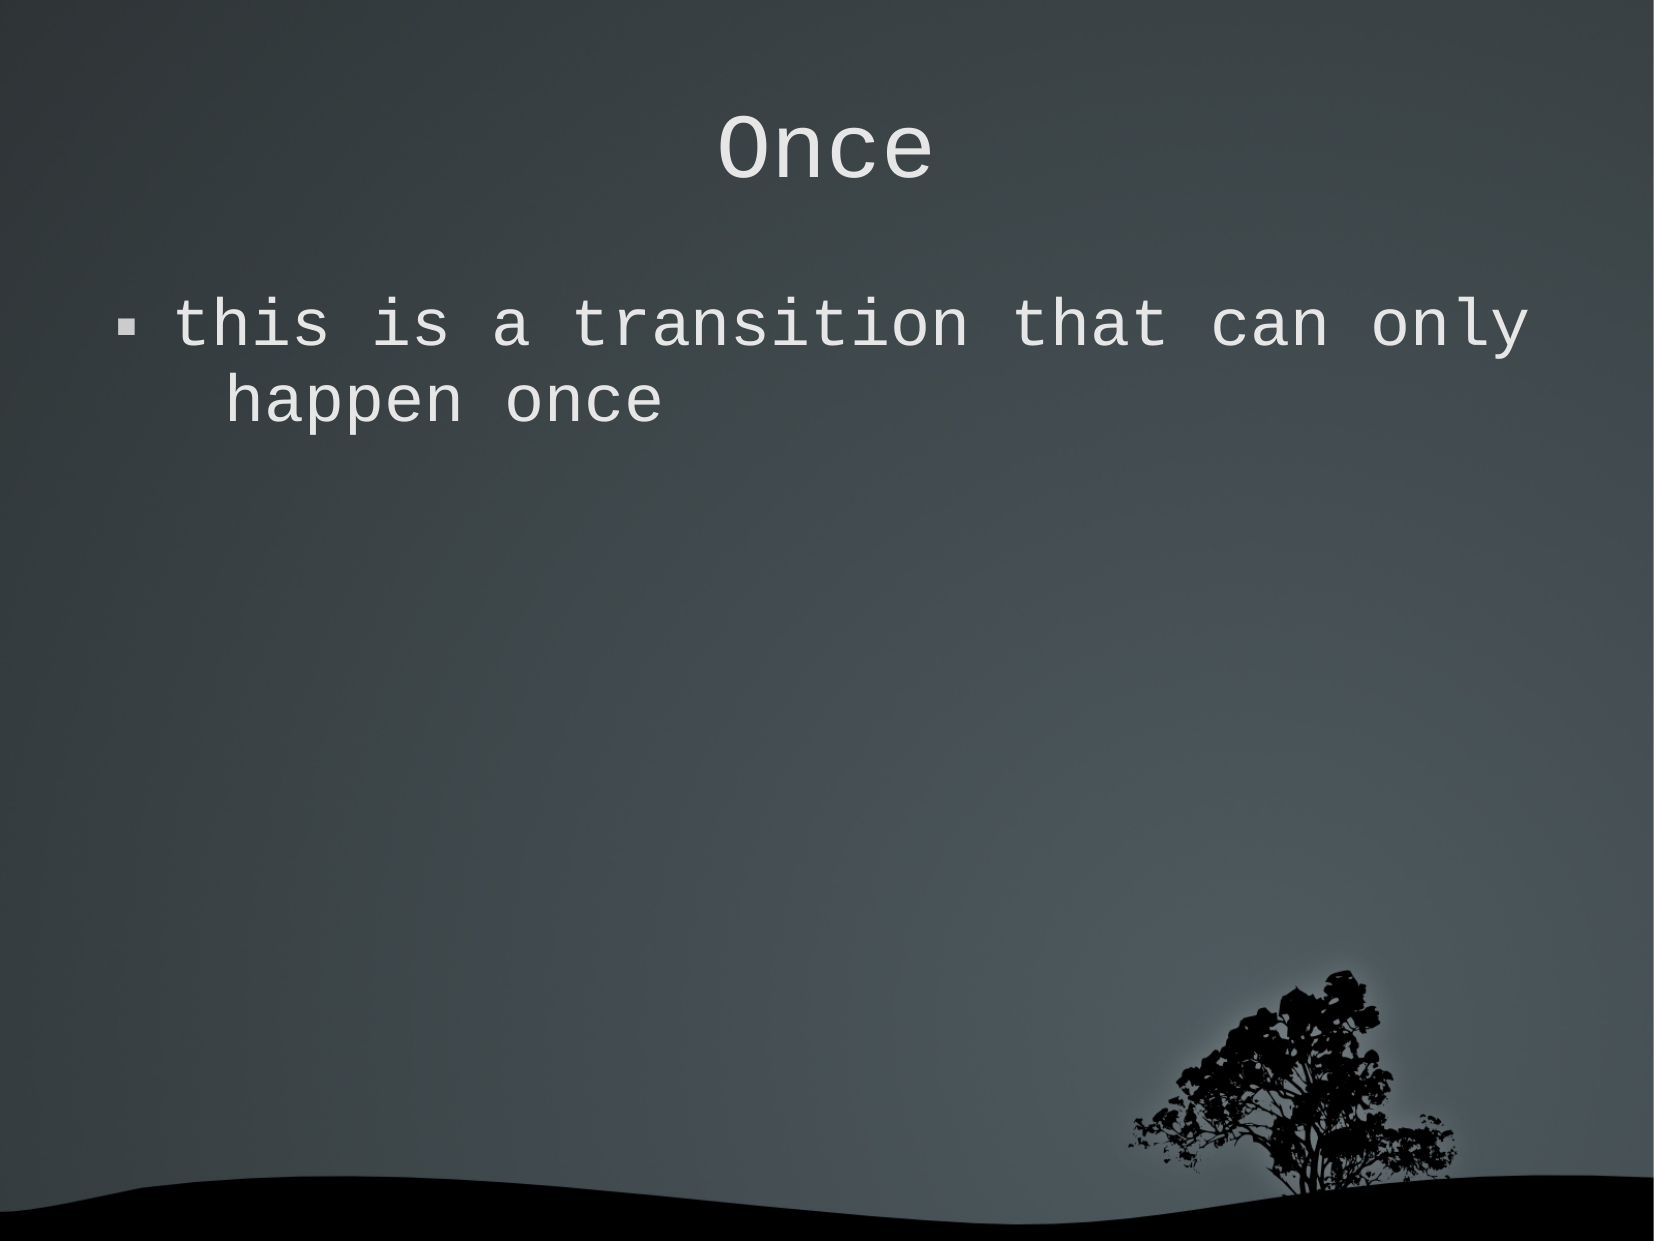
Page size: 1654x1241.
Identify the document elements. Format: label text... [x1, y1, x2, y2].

title Once [82, 56, 1571, 250]
list this is a transition that can only happen once [82, 290, 1571, 1094]
picture [0, 0, 1654, 1241]
